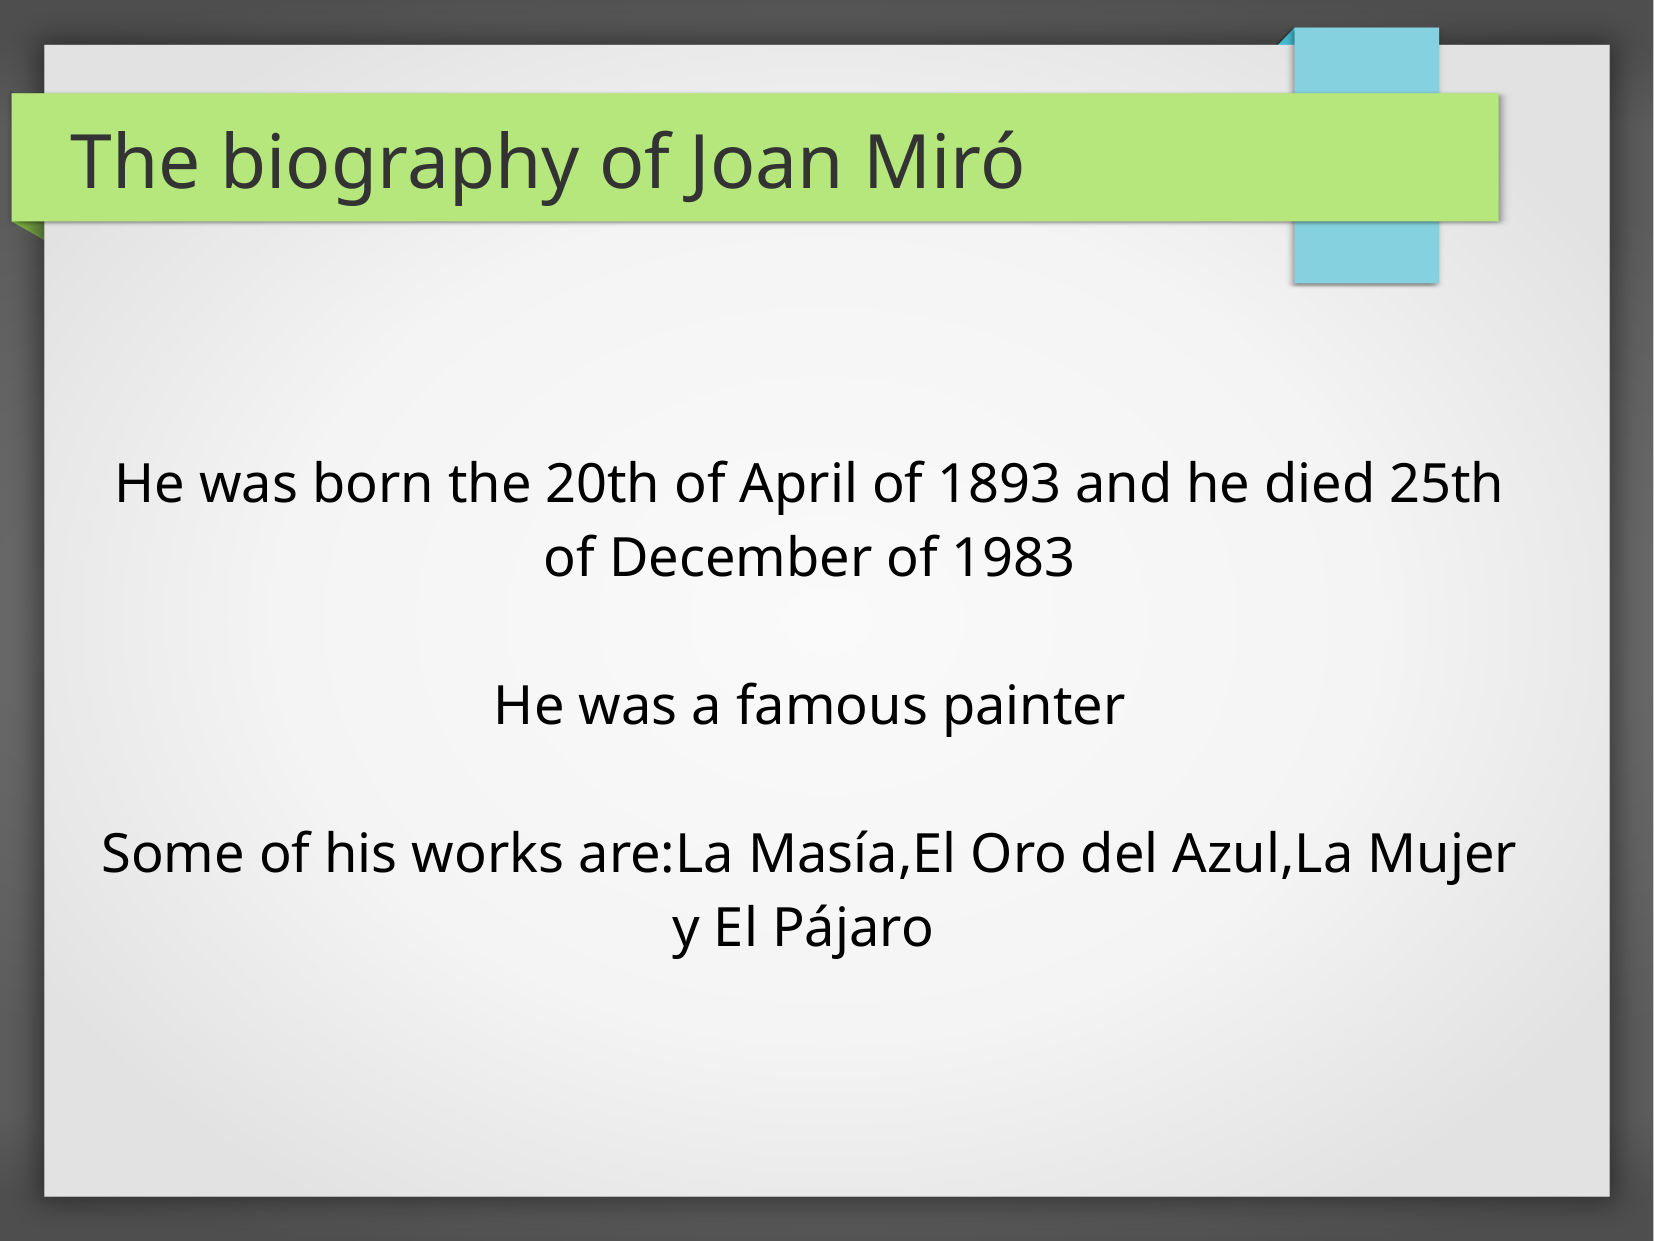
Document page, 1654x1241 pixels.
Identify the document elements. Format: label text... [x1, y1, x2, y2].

picture [0, 0, 1654, 1241]
subtitle He was born the 20th of April of 1893 and he died 25th of December of 1983 He was a famous painter Some of his works are:La Masía,El Oro del Azul,La Mujer y El Pájaro [82, 343, 1538, 1063]
title The biography of Joan Miró [70, 106, 1229, 213]
